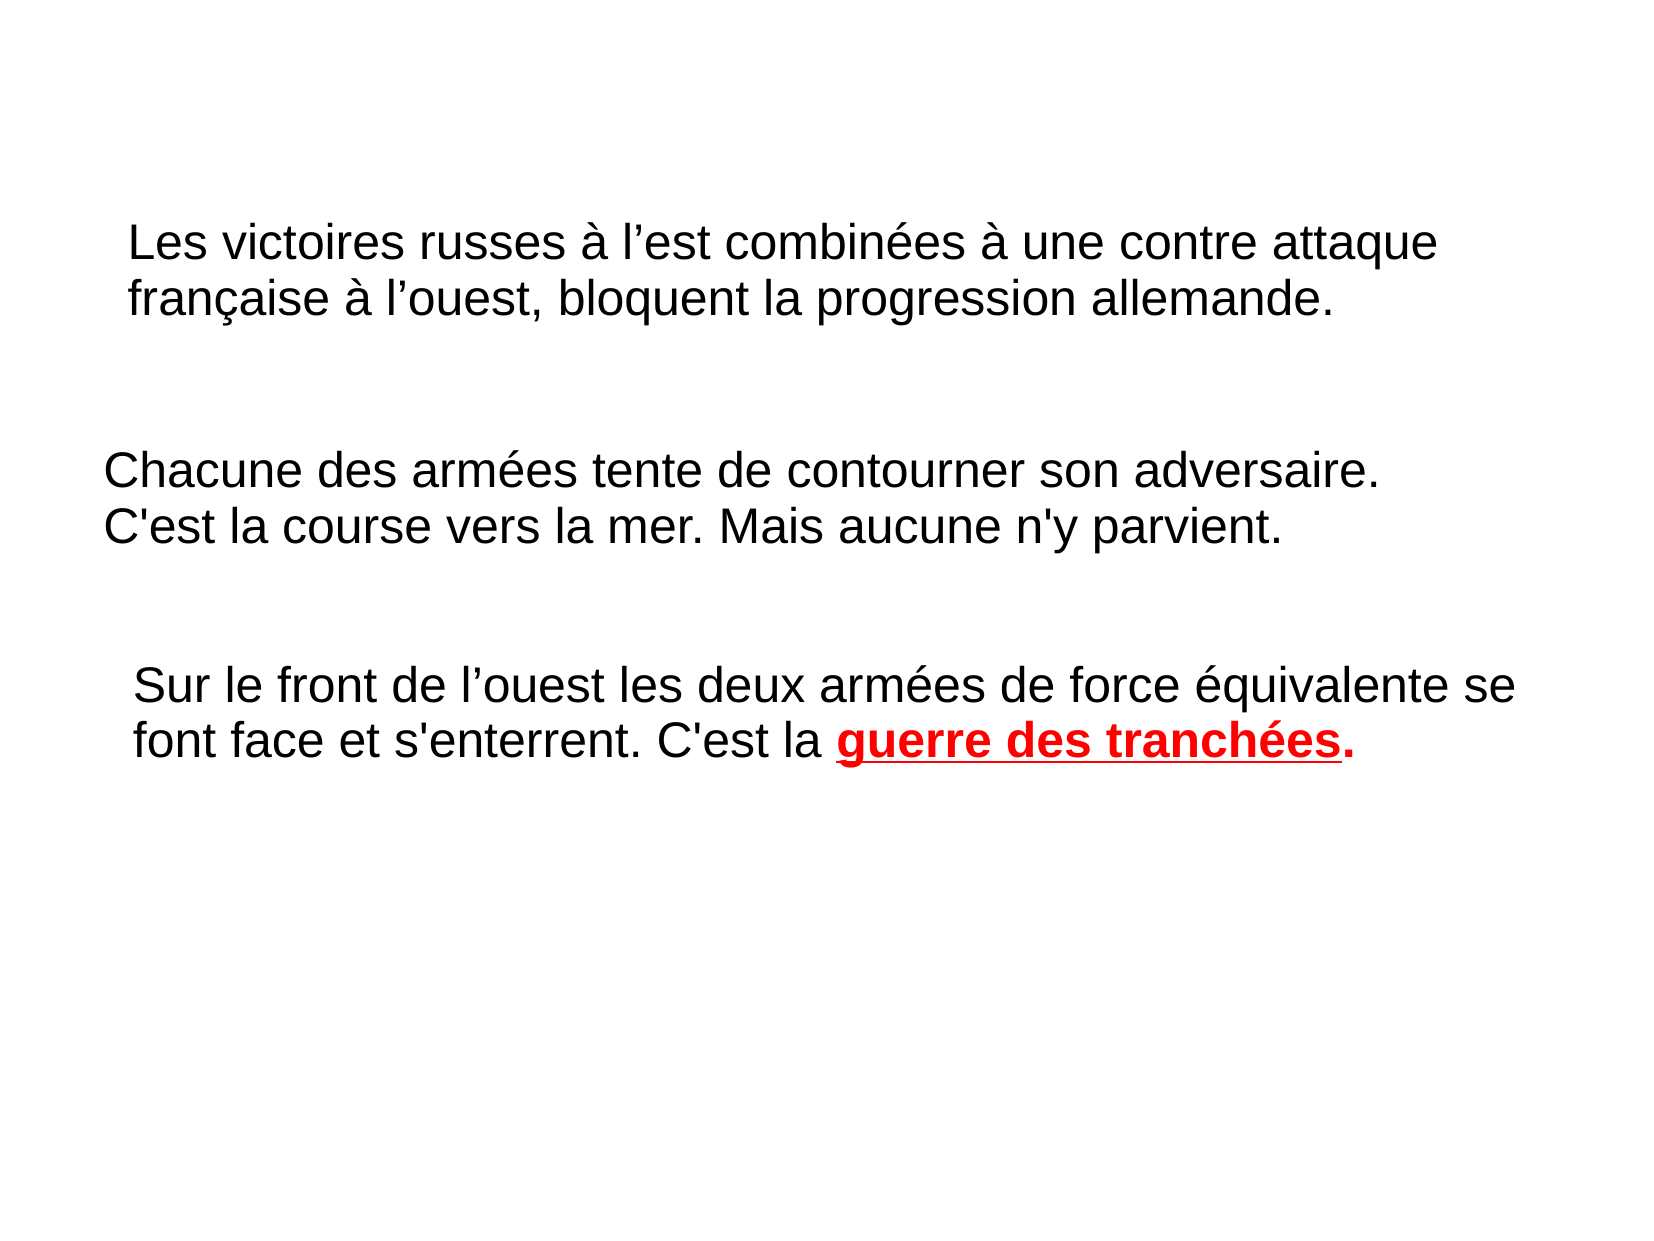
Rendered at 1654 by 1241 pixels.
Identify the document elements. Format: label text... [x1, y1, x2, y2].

text_box Sur le front de l’ouest les deux armées de force équivalente se font face et s'enterrent. C'est la guerre des tranchées. [118, 649, 1536, 778]
text_box Les victoires russes à l’est combinées à une contre attaque française à l’ouest, bloquent la progression allemande. [112, 206, 1625, 334]
text_box Chacune des armées tente de contourner son adversaire. C'est la course vers la mer. Mais aucune n'y parvient. [88, 434, 1477, 562]
